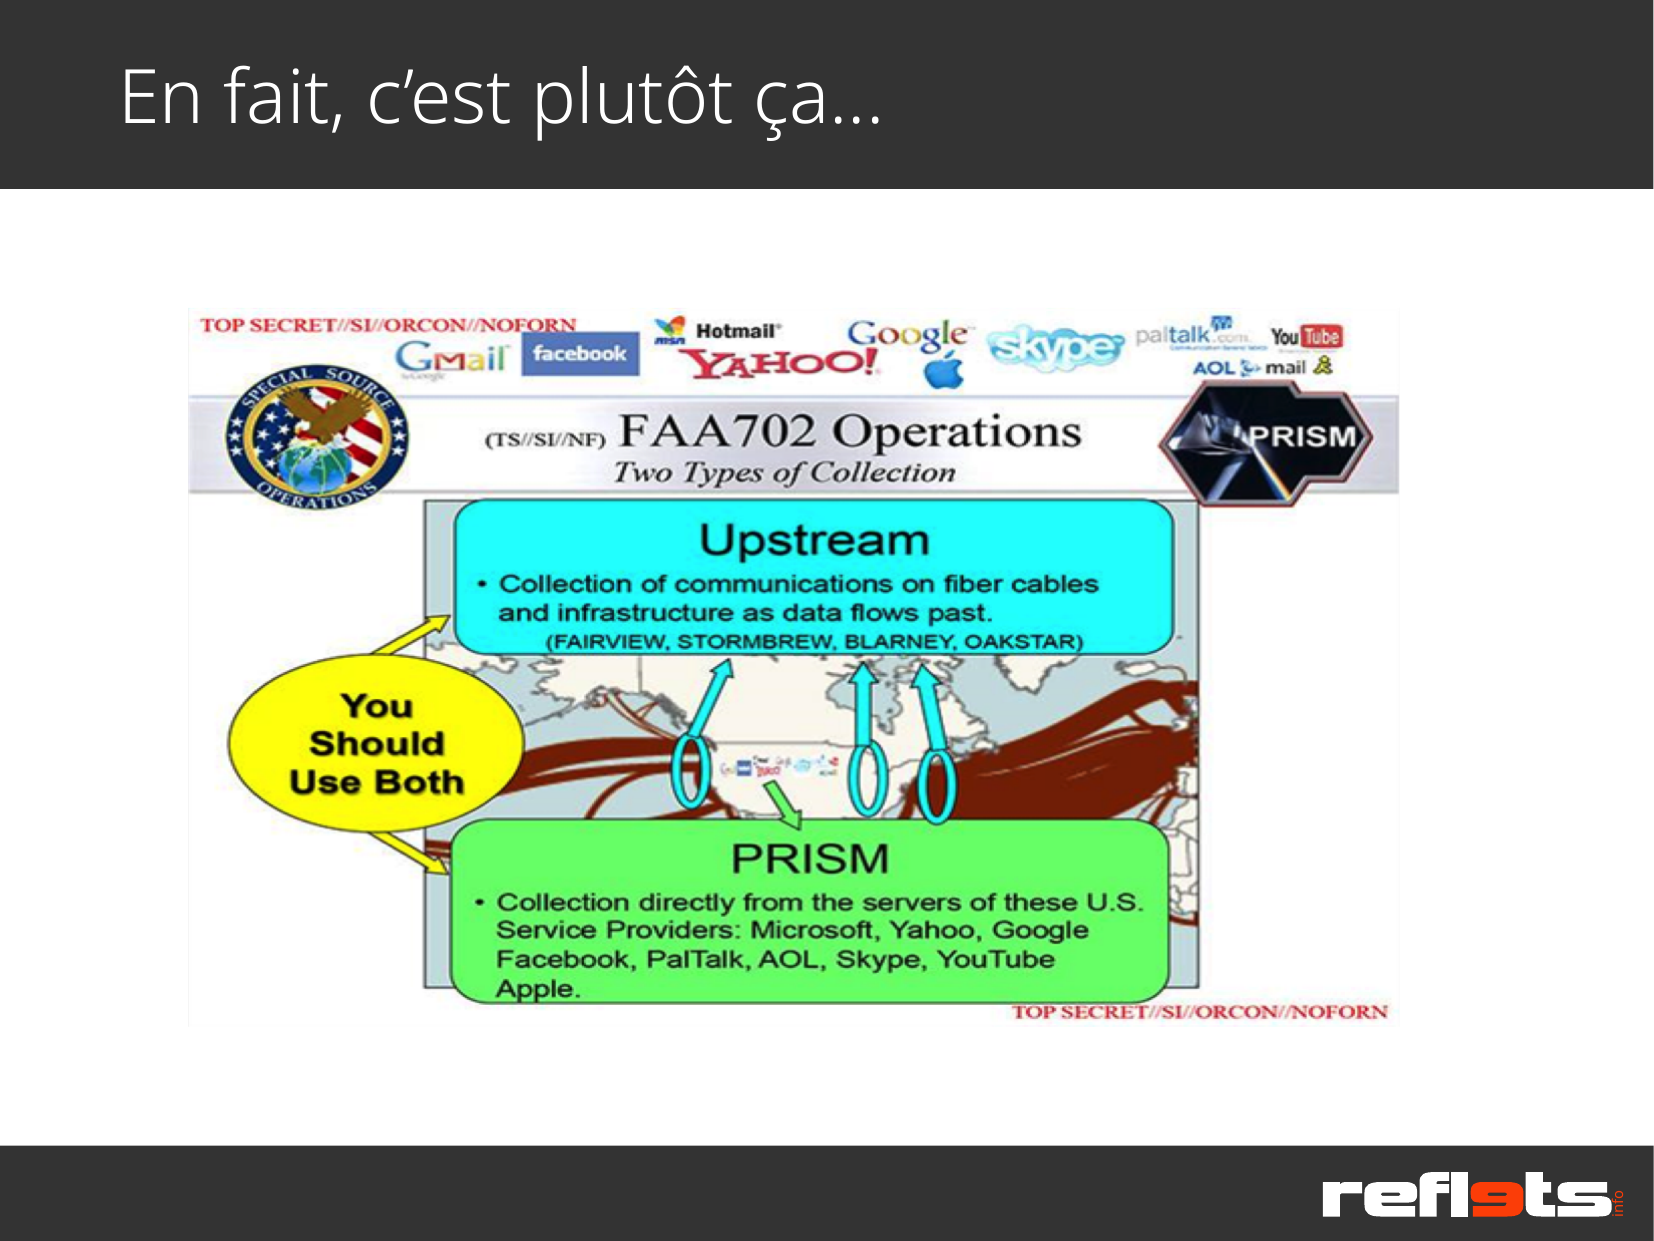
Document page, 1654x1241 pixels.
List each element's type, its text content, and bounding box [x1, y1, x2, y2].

title En fait, c’est plutôt ça... [0, 0, 1654, 189]
picture [165, 307, 1418, 1027]
